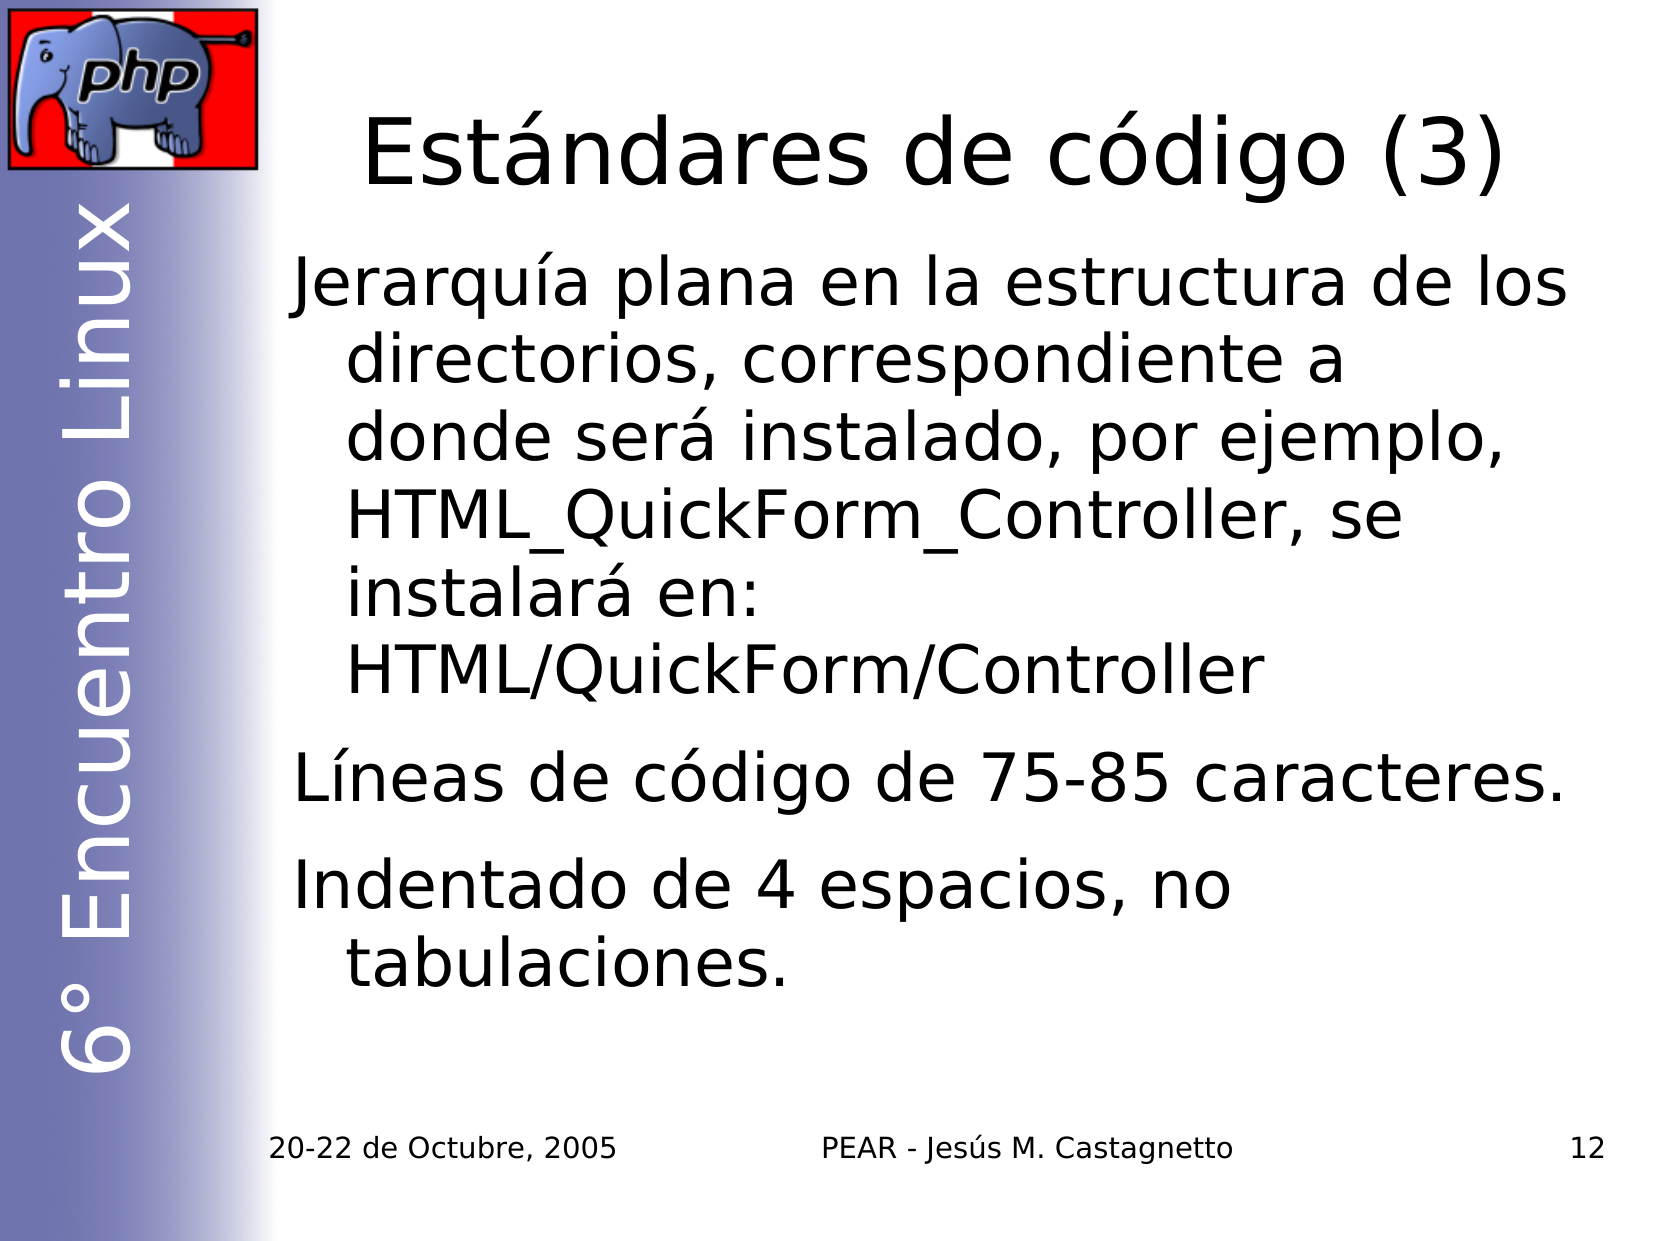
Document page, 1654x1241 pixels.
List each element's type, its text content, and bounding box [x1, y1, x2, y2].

list Jerarquía plana en la estructura de los directorios, correspondiente a donde será instalado, por ejemplo, HTML_QuickForm_Controller, se instalará en: HTML/QuickForm/Controller Líneas de código de 75-85 caracteres. Indentado de 4 espacios, no tabulaciones. [274, 242, 1576, 1080]
title Estándares de código (3) [300, 49, 1571, 242]
picture [0, 0, 1654, 1241]
